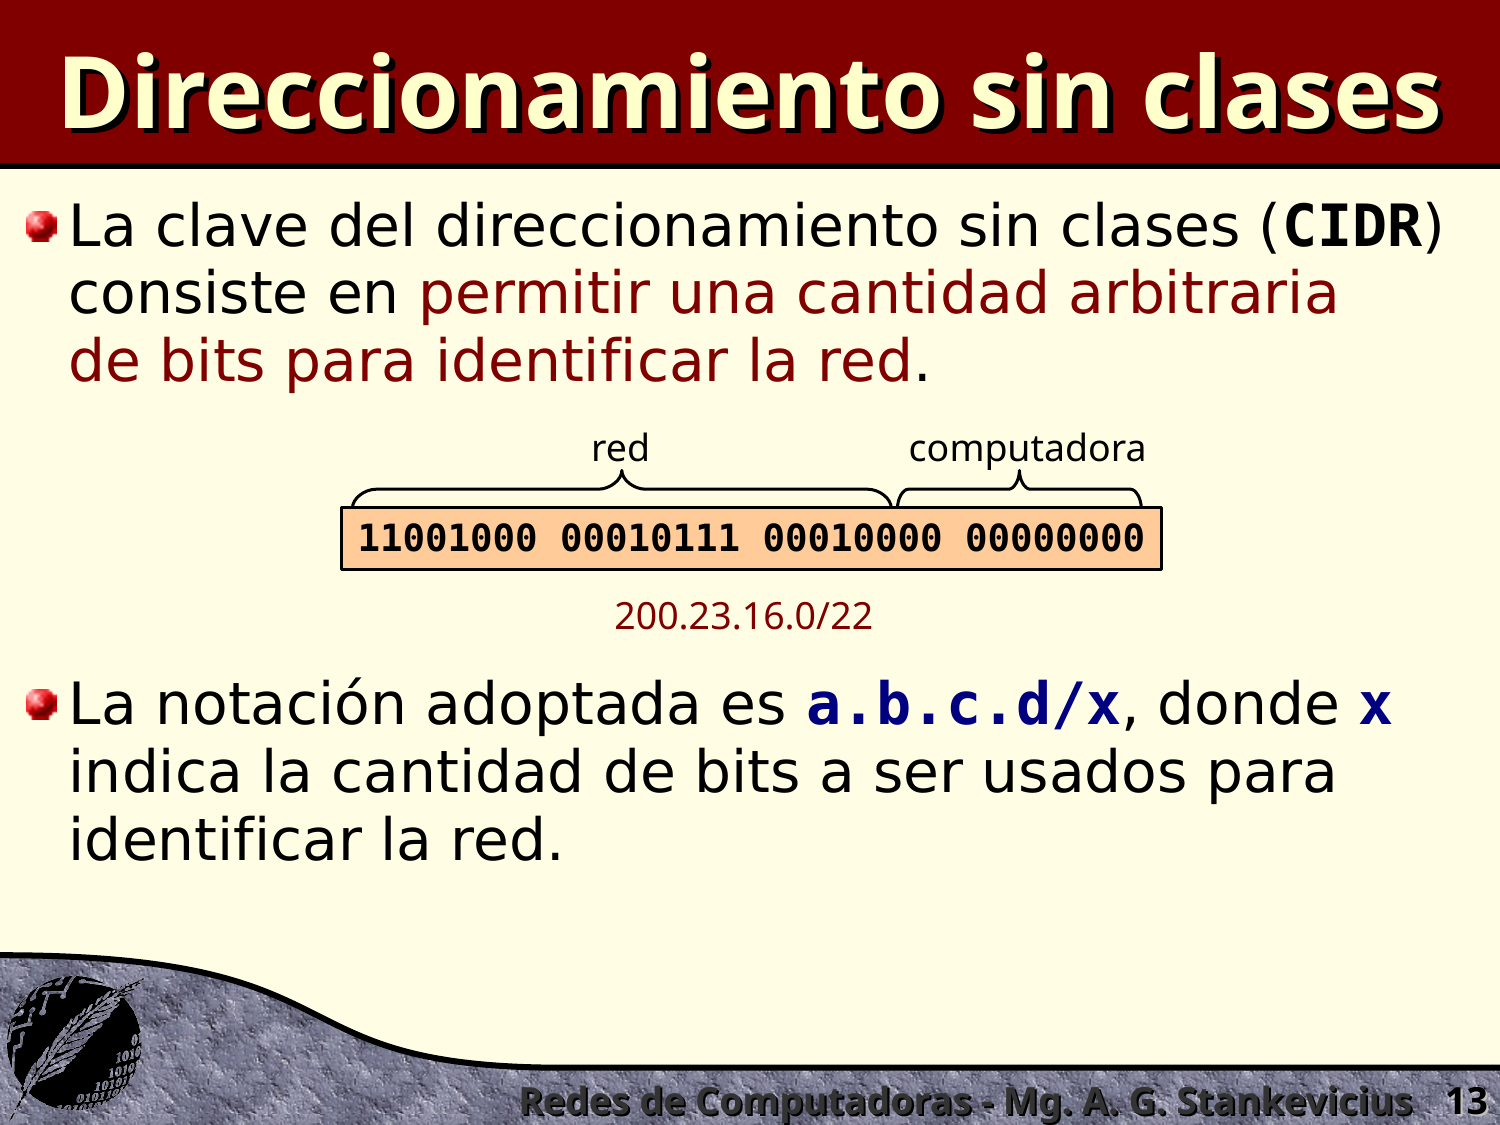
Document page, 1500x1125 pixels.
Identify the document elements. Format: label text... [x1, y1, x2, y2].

text_box 11001000 00010111 00010000 00000000 [341, 507, 1162, 570]
picture [0, 959, 1500, 1125]
list La clave del direccionamiento sin clases (CIDR) consiste en permitir una cantidad arbitraria de bits para identificar la red. La notación adoptada es a.b.c.d/x, donde x indica la cantidad de bits a ser usados para identificar la red. [11, 192, 1486, 921]
text_box computadora [893, 414, 1148, 482]
picture [790, 1100, 795, 1110]
title Direccionamiento sin clases [15, 5, 1485, 160]
text_box red [576, 414, 667, 482]
text_box 200.23.16.0/22 [599, 582, 901, 650]
picture [1047, 1100, 1054, 1110]
